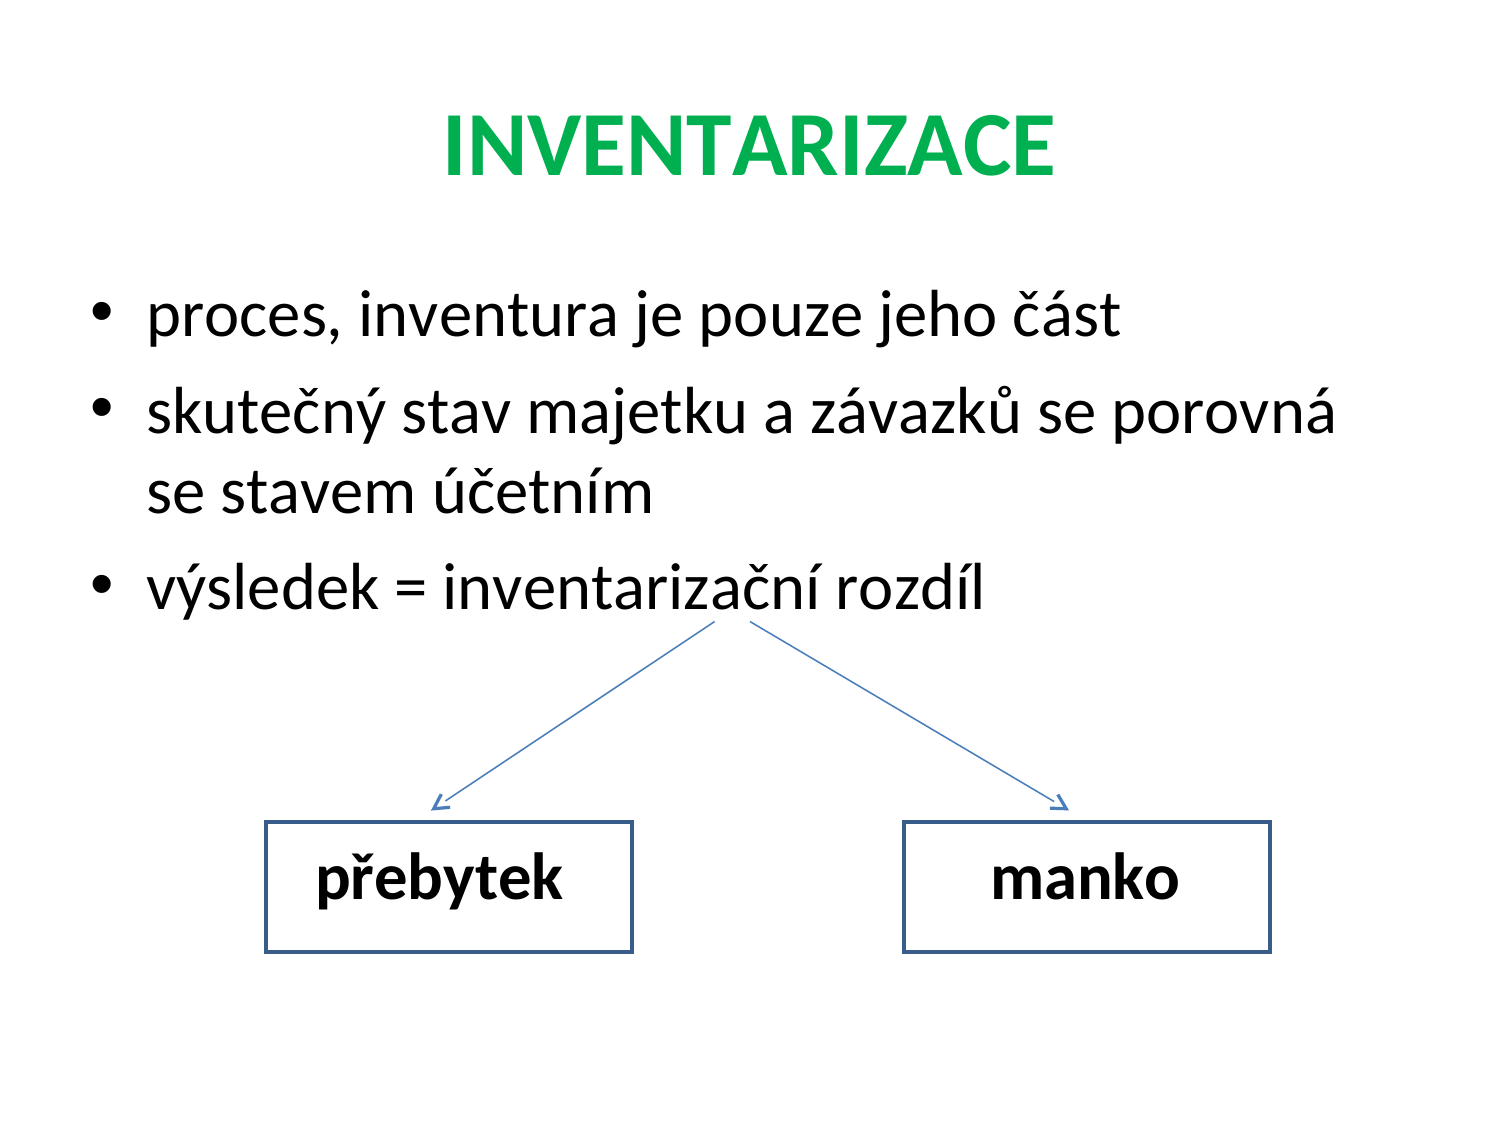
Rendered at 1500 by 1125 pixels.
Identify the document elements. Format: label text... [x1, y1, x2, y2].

title INVENTARIZACE [75, 45, 1426, 233]
list proces, inventura je pouze jeho část skutečný stav majetku a závazků se porovná se stavem účetním výsledek = inventarizační rozdíl přebytek manko [75, 262, 1426, 1006]
